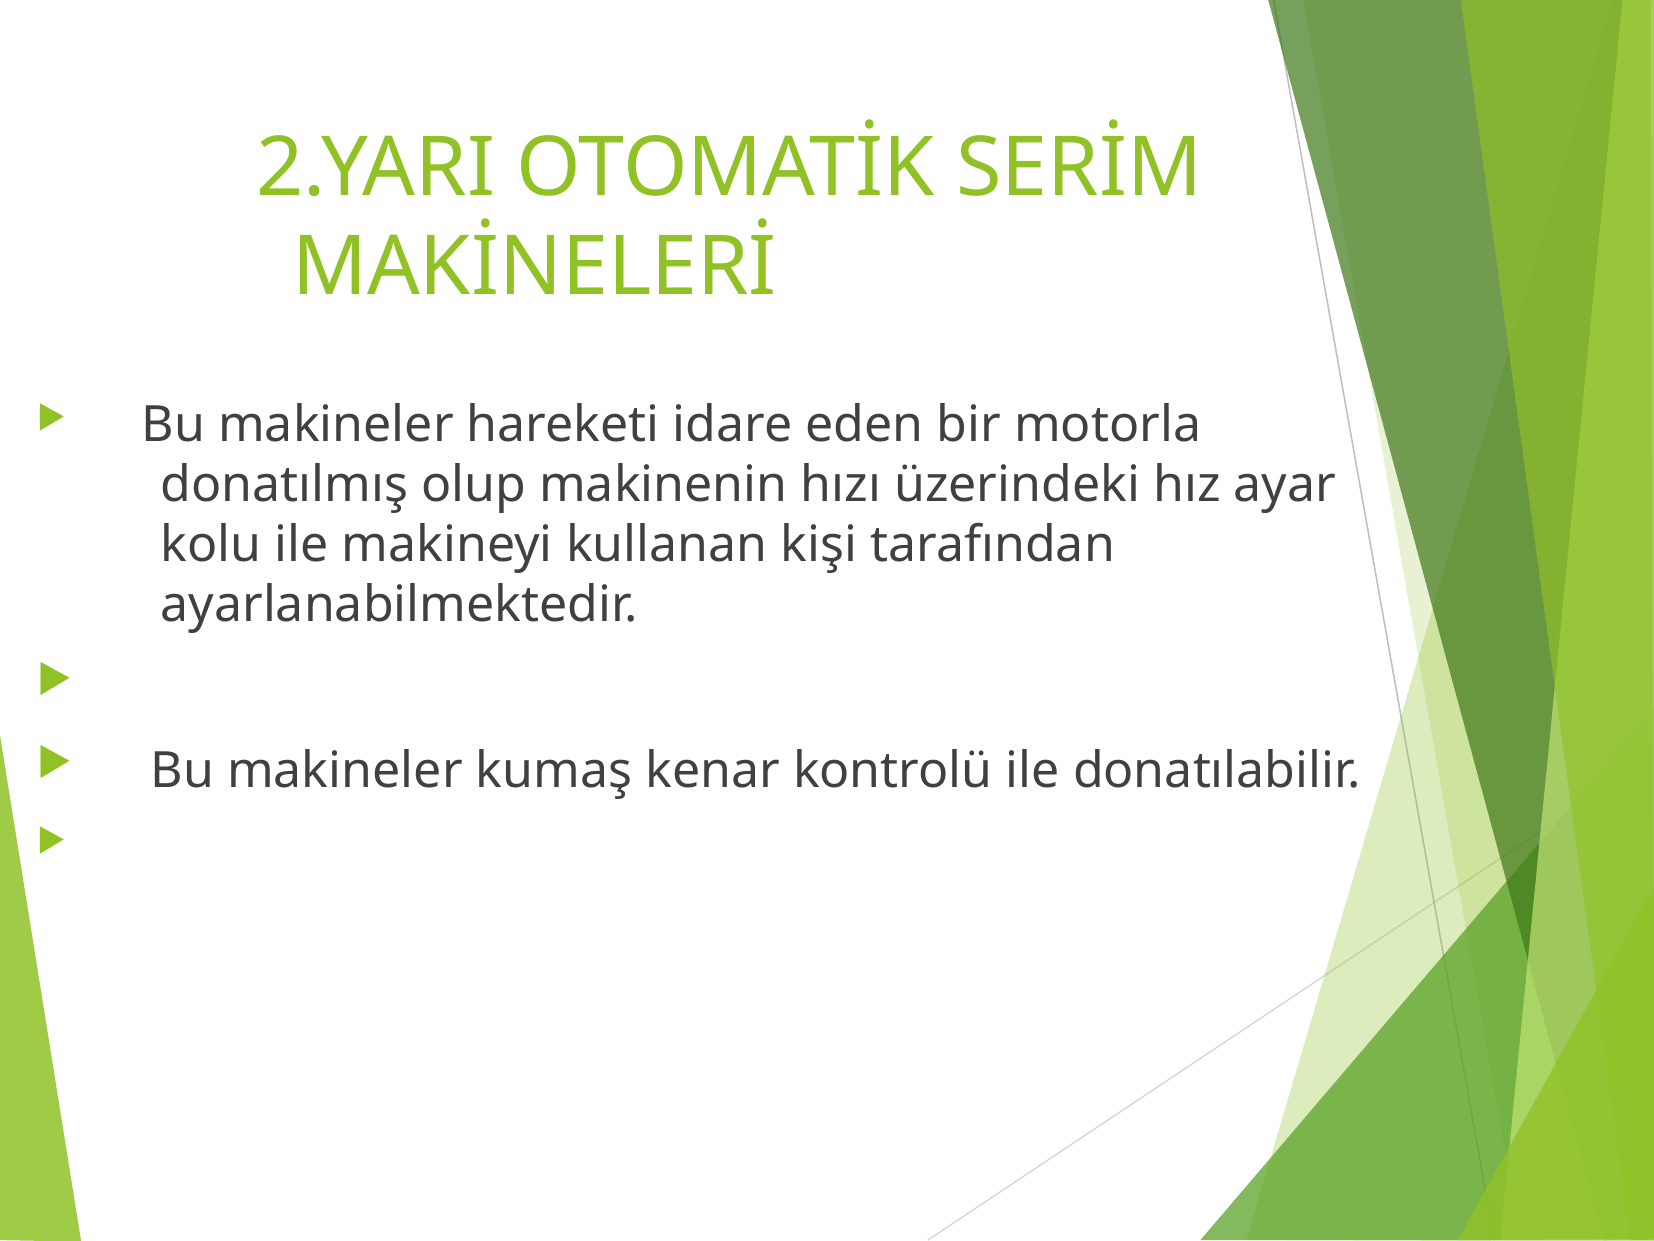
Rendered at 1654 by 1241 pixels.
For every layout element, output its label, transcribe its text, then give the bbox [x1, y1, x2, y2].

list Bu makineler hareketi idare eden bir motorla donatılmış olup makinenin hızı üzerindeki hız ayar kolu ile makineyi kullanan kişi tarafından ayarlanabilmektedir. Bu makineler kumaş kenar kontrolü ile donatılabilir. [21, 383, 1403, 1108]
title 2.YARI OTOMATİK SERİM MAKİNELERİ [241, 104, 1654, 384]
